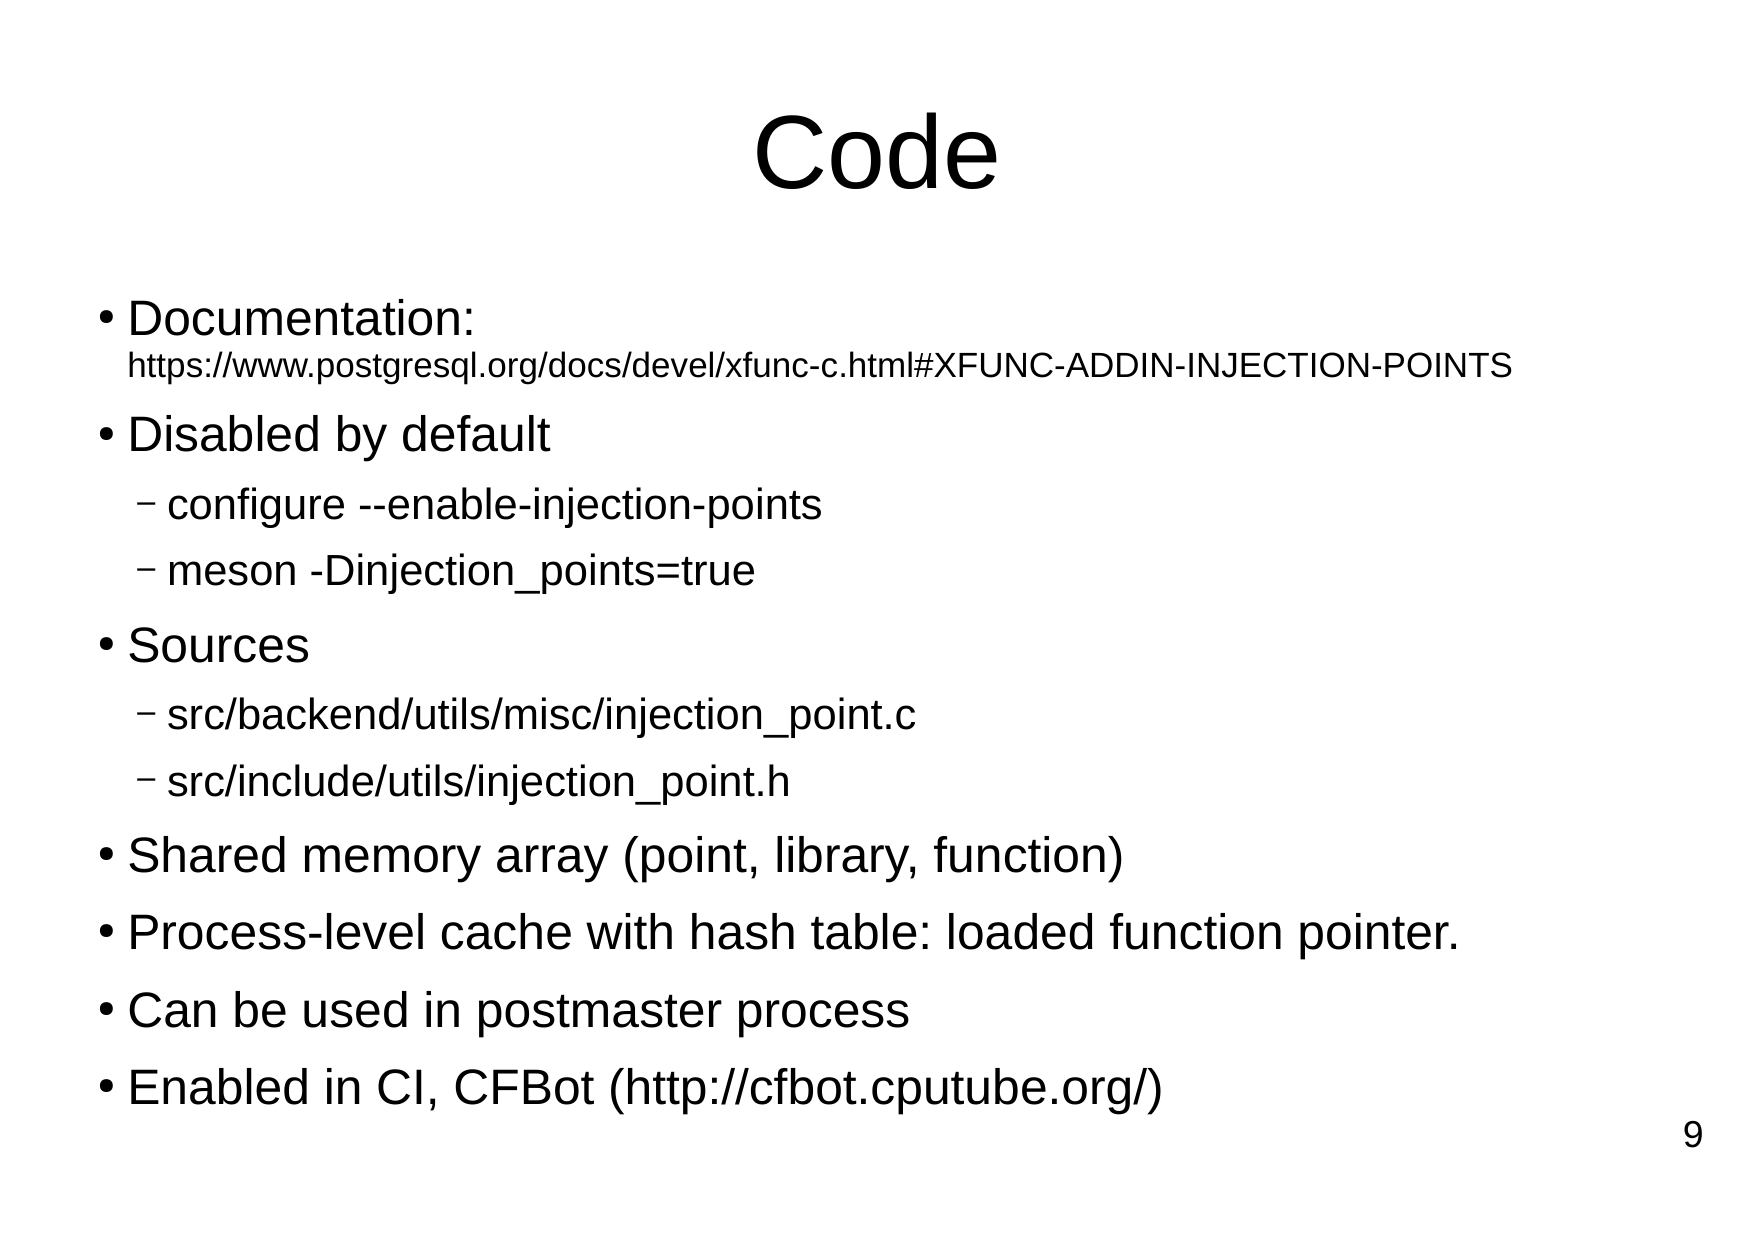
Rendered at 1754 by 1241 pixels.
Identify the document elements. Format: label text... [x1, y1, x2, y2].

title Code [87, 49, 1667, 257]
text_box <number> [1447, 1106, 1719, 1201]
list Documentation: https://www.postgresql.org/docs/devel/xfunc-c.html#XFUNC-ADDIN-INJECTION-POINTS Disabled by default configure --enable-injection-points meson -Dinjection_points=true Sources src/backend/utils/misc/injection_point.c src/include/utils/injection_point.h Shared memory array (point, library, function) Process-level cache with hash table: loaded function pointer. Can be used in postmaster process Enabled in CI, CFBot (http://cfbot.cputube.org/) [87, 290, 1667, 1120]
